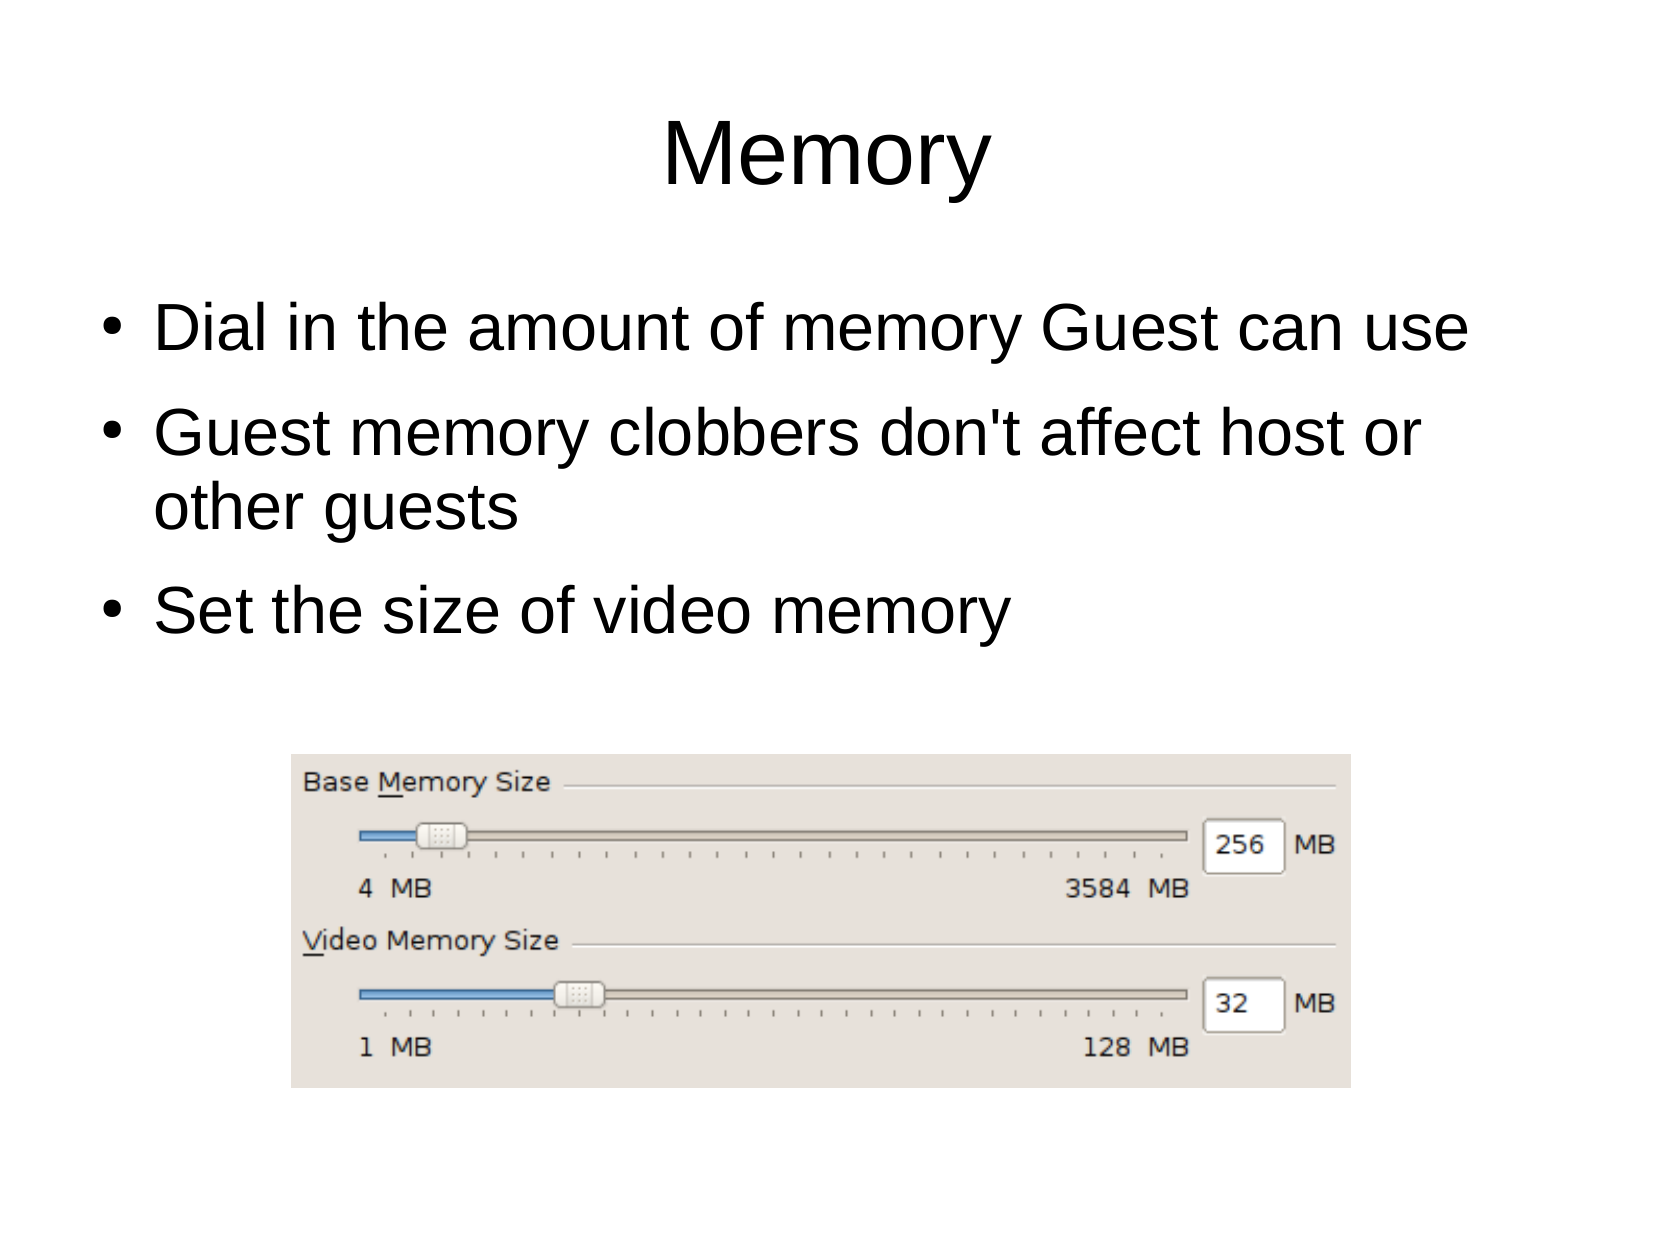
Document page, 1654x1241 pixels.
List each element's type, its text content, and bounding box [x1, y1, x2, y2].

picture [291, 754, 1351, 1088]
list Dial in the amount of memory Guest can use Guest memory clobbers don't affect host or other guests Set the size of video memory [82, 290, 1571, 1094]
title Memory [82, 56, 1571, 250]
